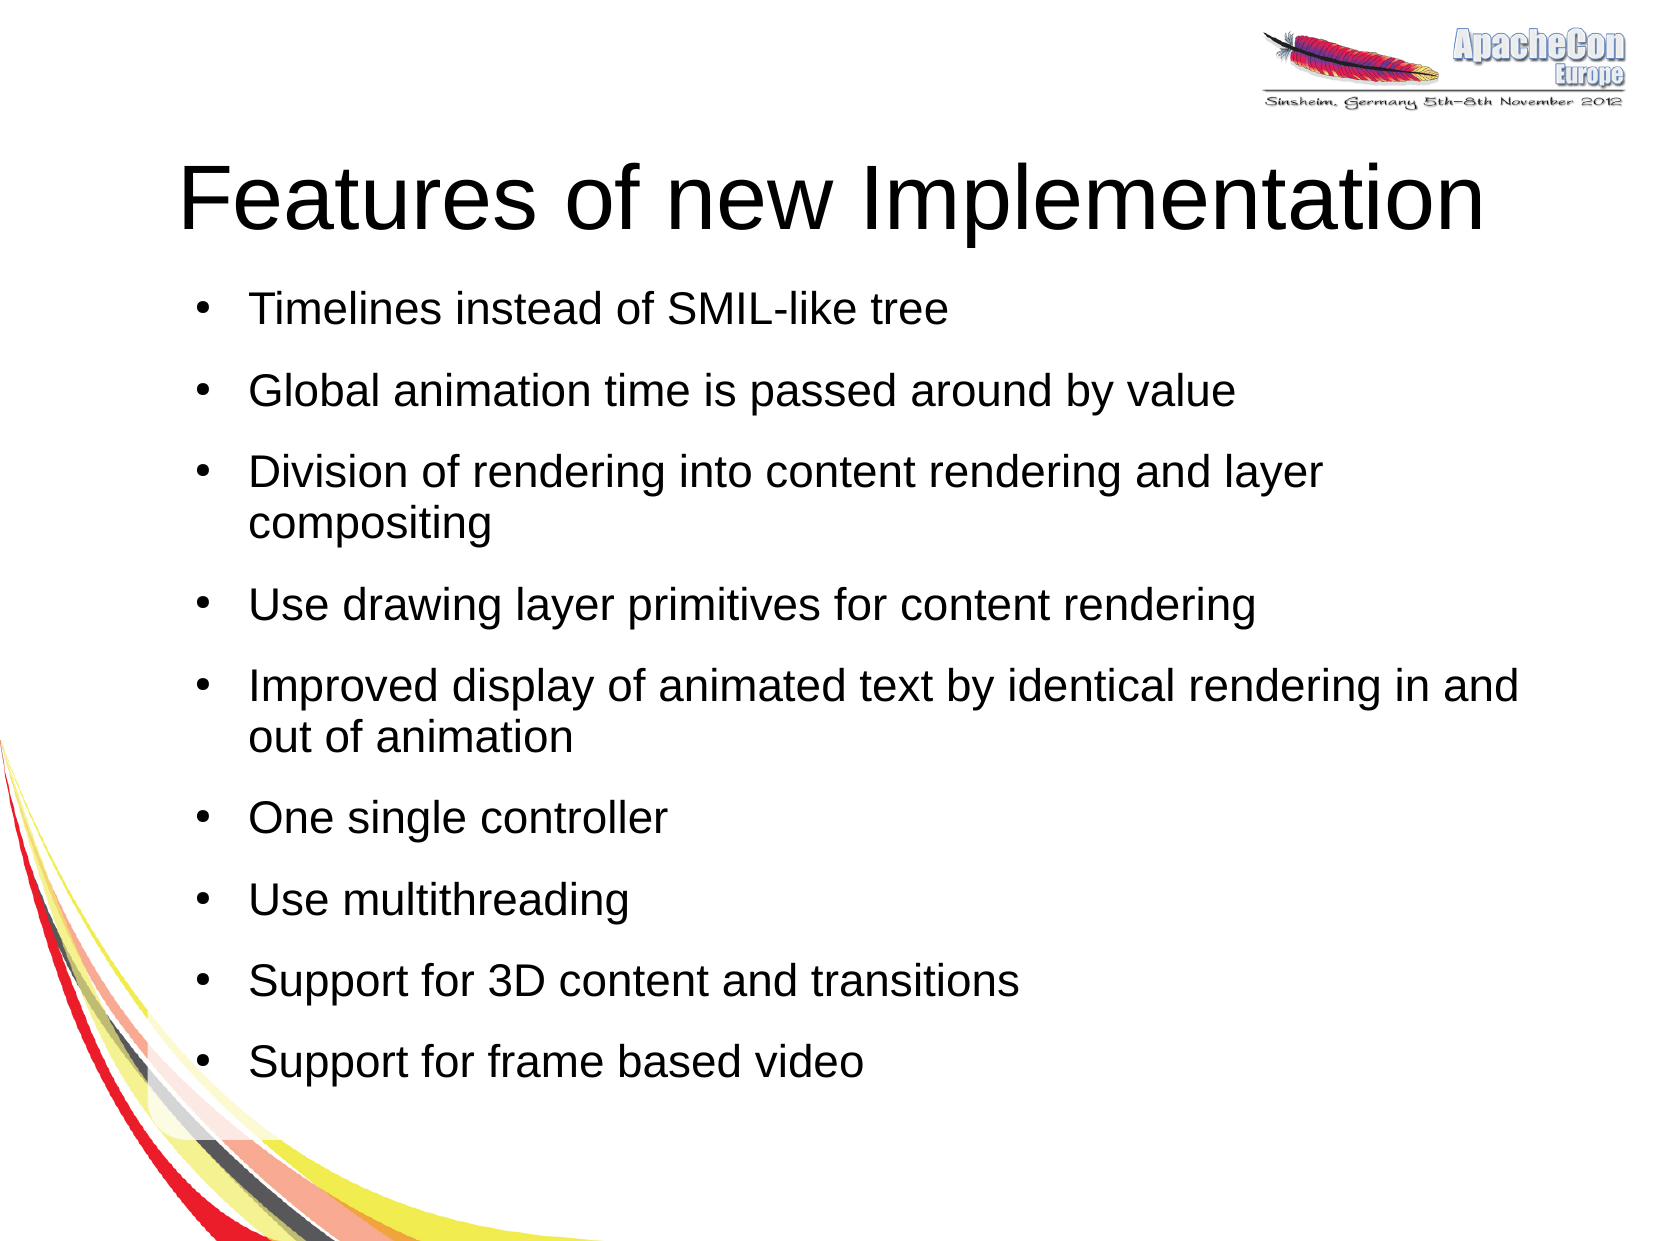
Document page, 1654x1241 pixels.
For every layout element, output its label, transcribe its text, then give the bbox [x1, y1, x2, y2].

text_box [147, 904, 443, 1140]
list Timelines instead of SMIL-like tree Global animation time is passed around by value Division of rendering into content rendering and layer compositing Use drawing layer primitives for content rendering Improved display of animated text by identical rendering in and out of animation One single controller Use multithreading Support for 3D content and transitions Support for frame based video [177, 283, 1536, 1085]
picture [0, 0, 1654, 1241]
title Features of new Implementation [177, 141, 1536, 254]
